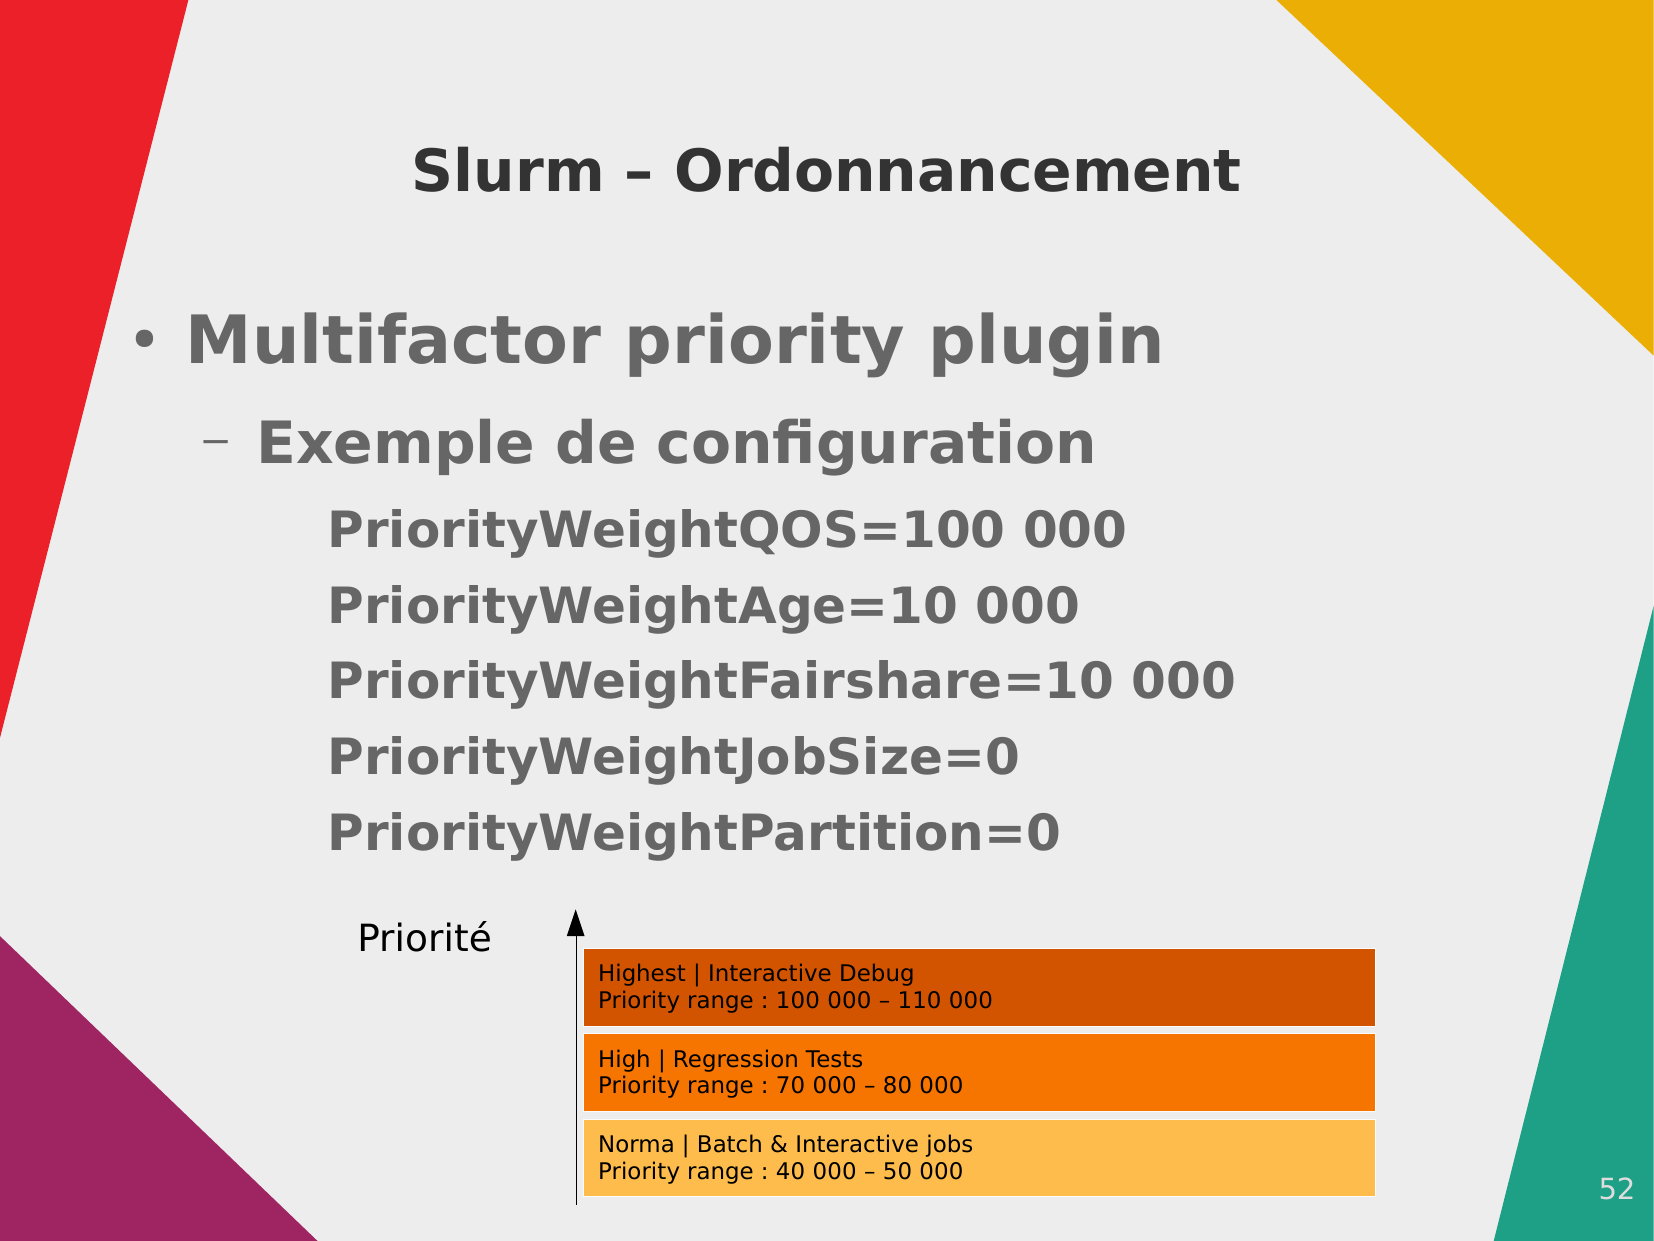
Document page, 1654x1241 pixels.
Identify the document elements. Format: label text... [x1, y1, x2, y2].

title Slurm – Ordonnancement [114, 73, 1539, 271]
text_box High | Regression Tests Priority range : 70 000 – 80 000 [583, 1033, 1376, 1112]
text_box Highest | Interactive Debug Priority range : 100 000 – 110 000 [583, 948, 1376, 1027]
list Multifactor priority plugin Exemple de configuration PriorityWeightQOS=100 000 PriorityWeightAge=10 000 PriorityWeightFairshare=10 000 PriorityWeightJobSize=0 PriorityWeightPartition=0 [114, 302, 1539, 1217]
text_box Norma | Batch & Interactive jobs Priority range : 40 000 – 50 000 [583, 1119, 1376, 1197]
text_box Priorité [342, 909, 561, 988]
